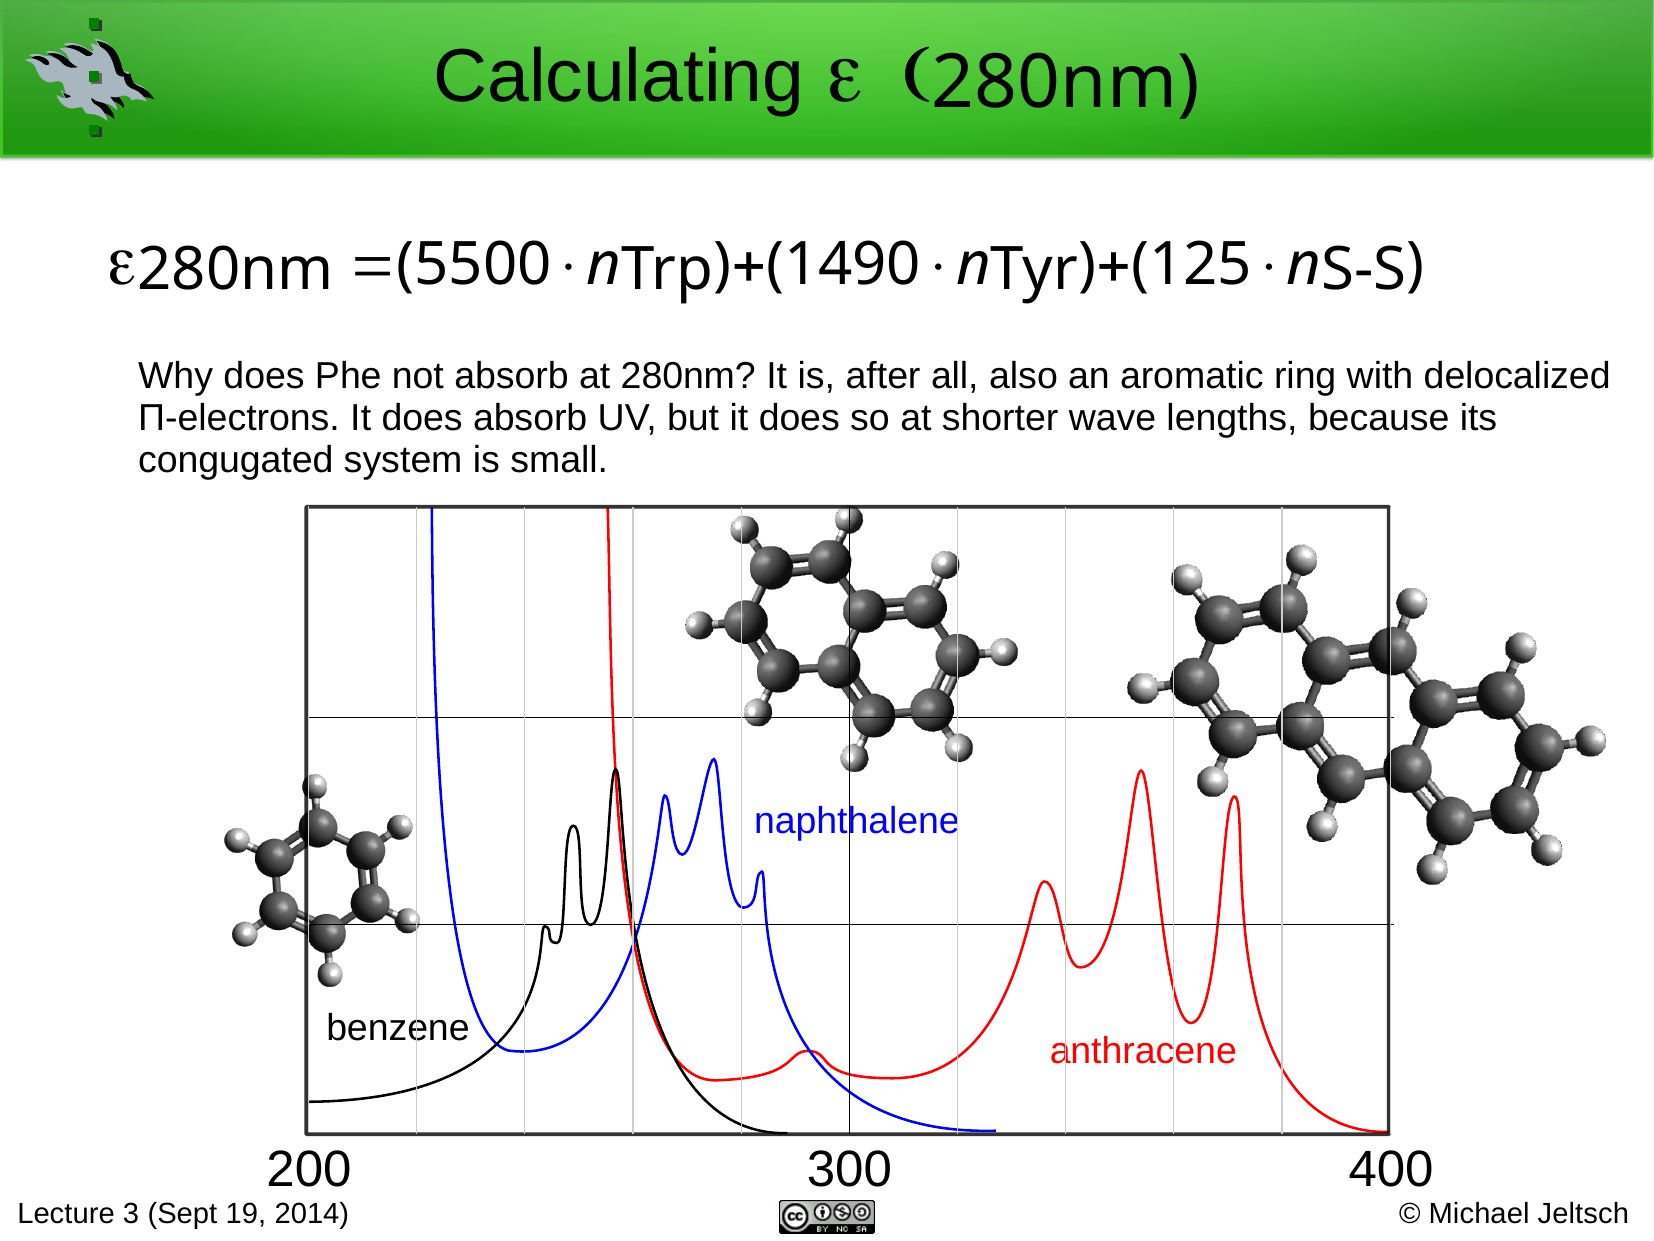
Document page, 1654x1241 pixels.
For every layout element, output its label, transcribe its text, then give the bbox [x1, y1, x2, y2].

list ε280nm =(5500×nTrp)+(1490×nTyr)+(125×nS-S) [105, 220, 1595, 361]
text_box Why does Phe not absorb at 280nm? It is, after all, also an aromatic ring with delocalized Π-electrons. It does absorb UV, but it does so at shorter wave lengths, because its congugated system is small. [123, 346, 1640, 530]
picture [224, 504, 1606, 1187]
title Calculating ε (280nm) [361, 27, 1292, 123]
picture [779, 1200, 875, 1234]
